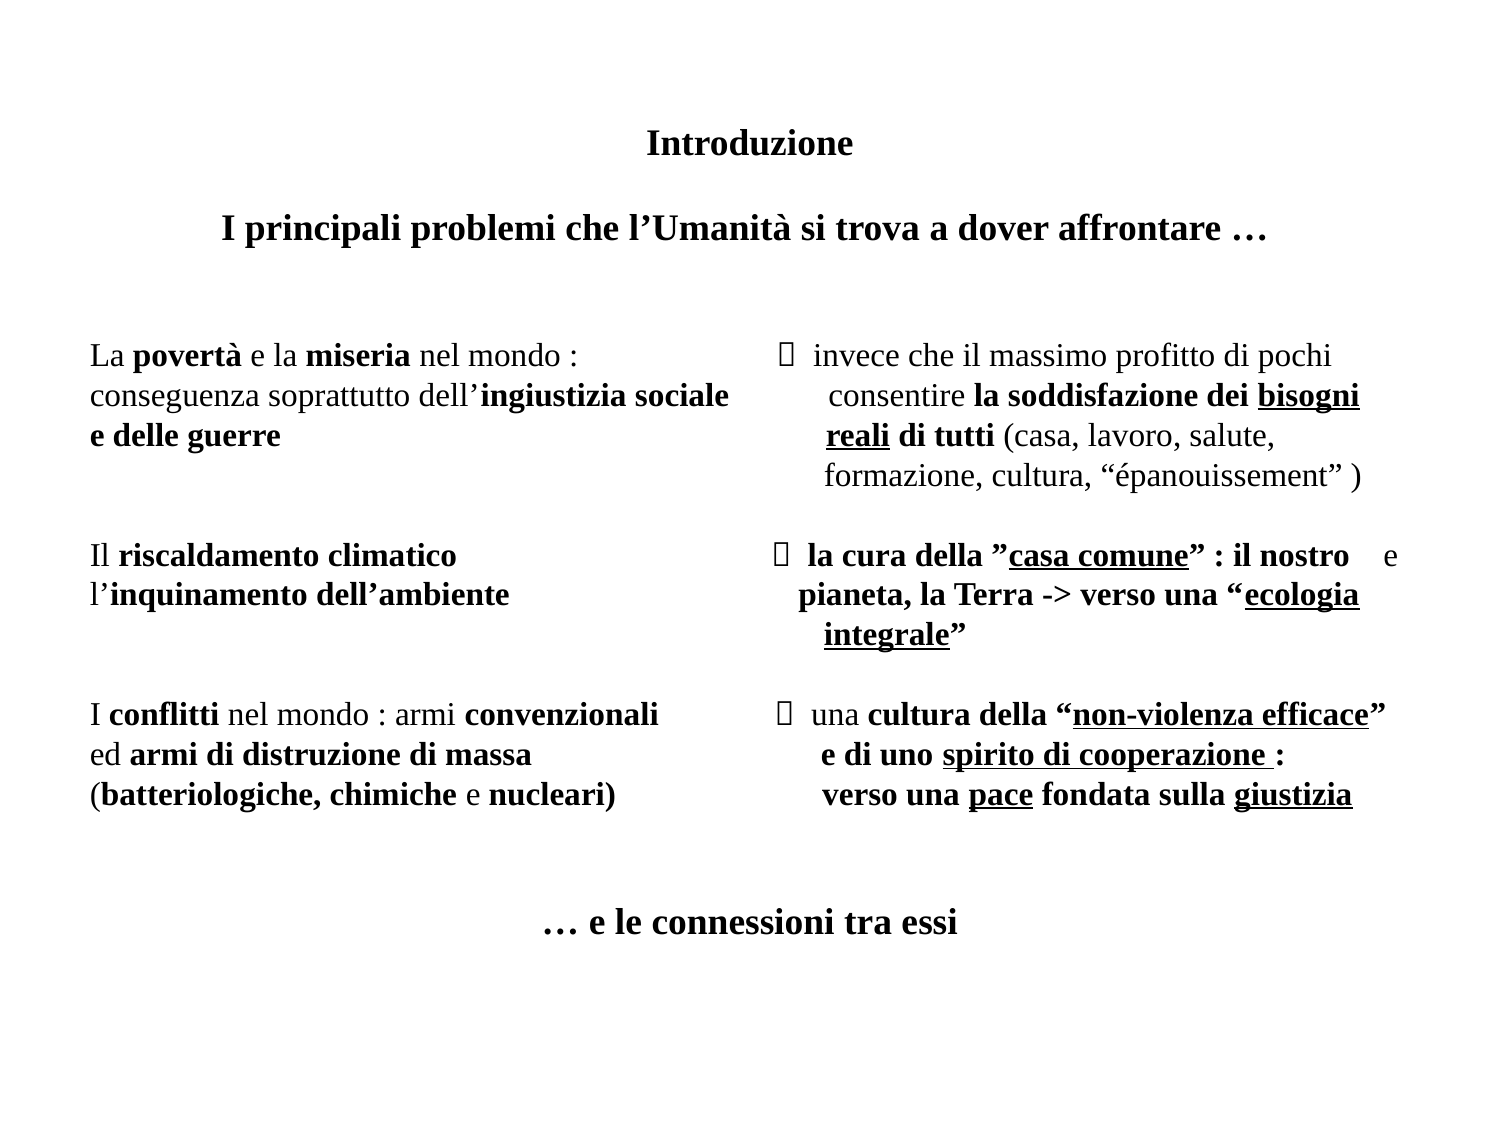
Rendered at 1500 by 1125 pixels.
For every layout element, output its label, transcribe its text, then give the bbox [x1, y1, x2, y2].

list Introduzione I principali problemi che l’Umanità si trova a dover affrontare … La povertà e la miseria nel mondo :  invece che il massimo profitto di pochi conseguenza soprattutto dell’ingiustizia sociale consentire la soddisfazione dei bisogni e delle guerre reali di tutti (casa, lavoro, salute, formazione, cultura, “épanouissement” ) Il riscaldamento climatico  la cura della ”casa comune” : il nostro e l’inquinamento dell’ambiente pianeta, la Terra -> verso una “ecologia integrale” I conflitti nel mondo : armi convenzionali  una cultura della “non-violenza efficace” ed armi di distruzione di massa e di uno spirito di cooperazione : (batteriologiche, chimiche e nucleari) verso una pace fondata sulla giustizia … e le connessioni tra essi [75, 20, 1425, 1005]
